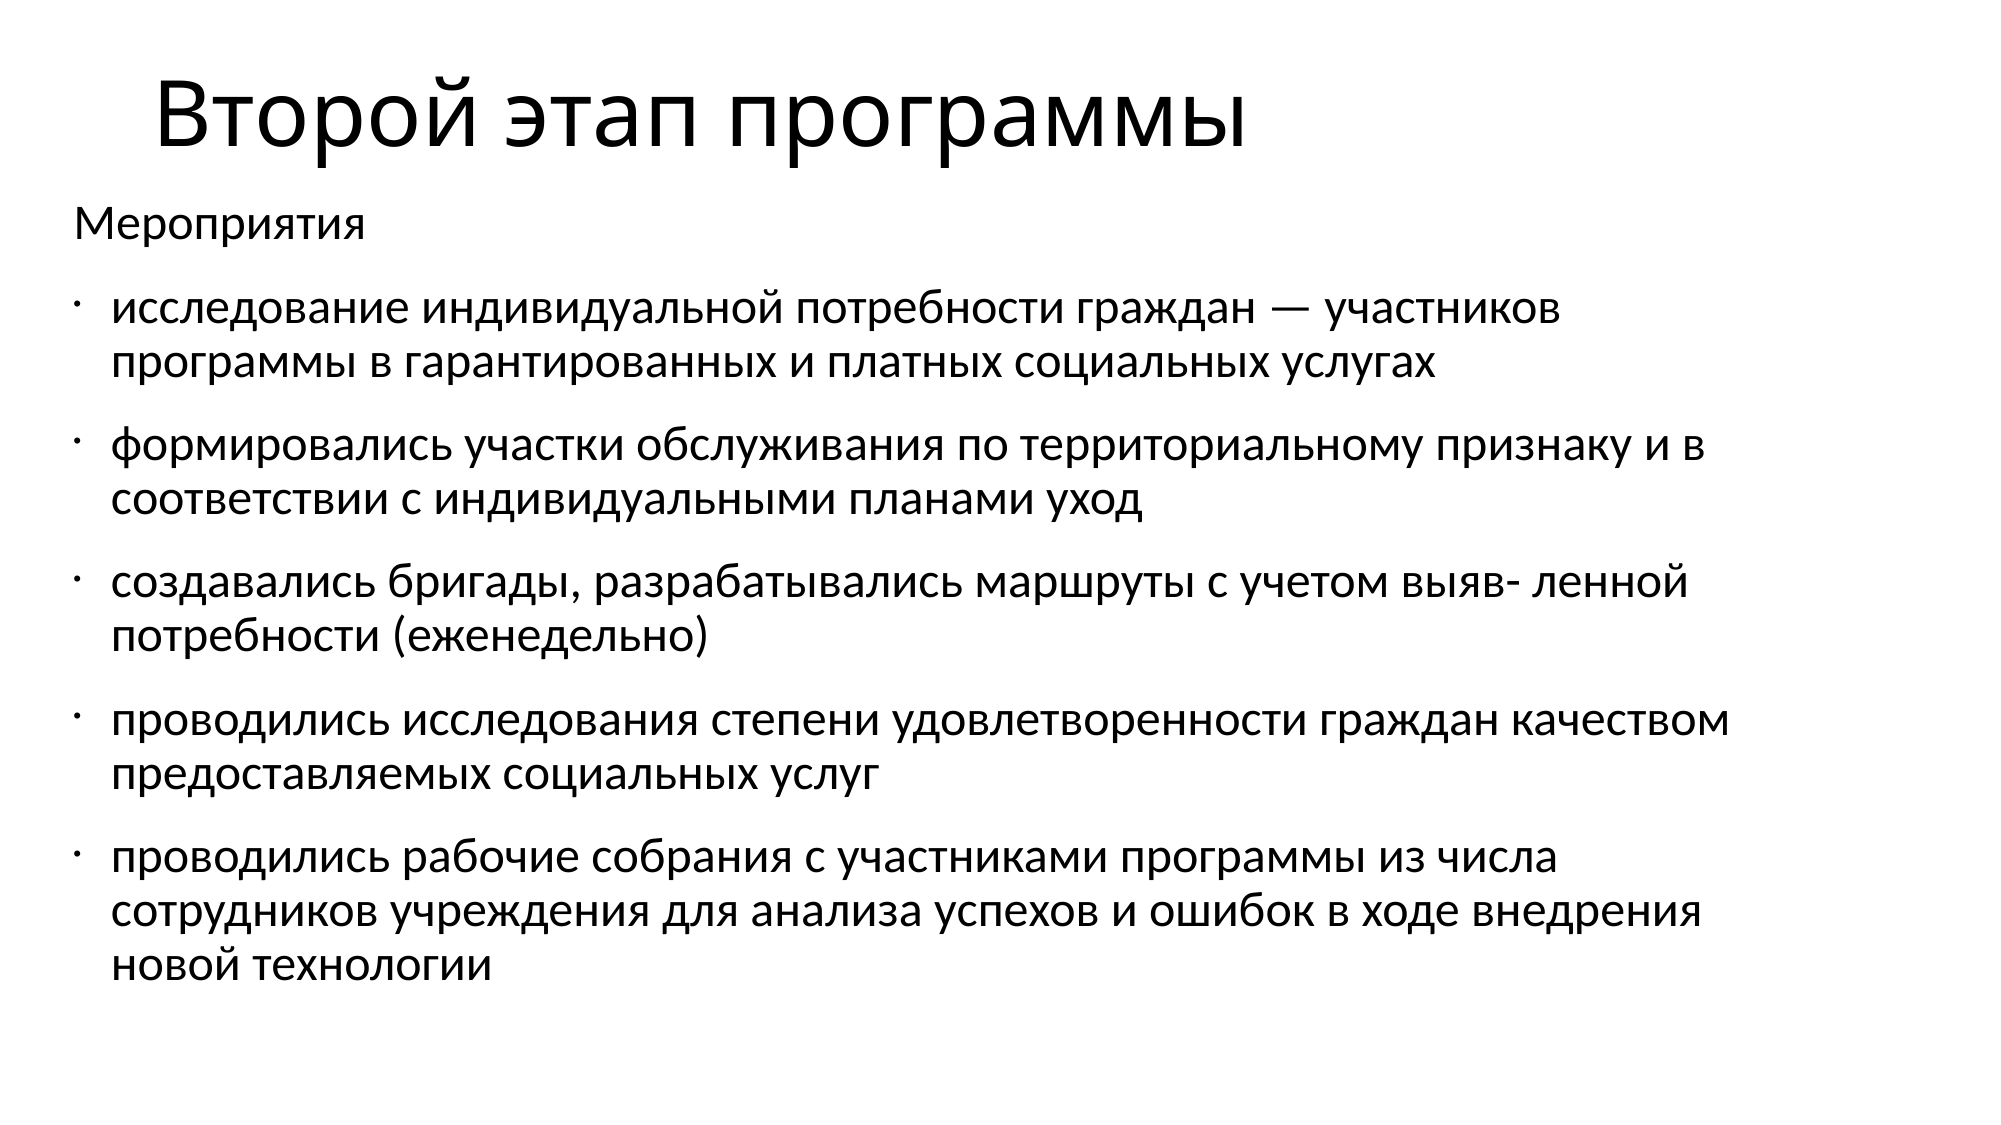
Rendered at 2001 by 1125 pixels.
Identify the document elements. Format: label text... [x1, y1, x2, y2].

list Мероприятия исследование индивидуальной потребности граждан — участников программы в гарантированных и платных социальных услугах формировались участки обслуживания по территориальному признаку и в соответствии с индивидуальными планами уход создавались бригады, разрабатывались маршруты с учетом выяв- ленной потребности (еженедельно) проводились исследования степени удовлетворенности граждан качеством предоставляемых социальных услуг проводились рабочие собрания с участниками программы из числа сотрудников учреждения для анализа успехов и ошибок в ходе внедрения новой технологии [58, 188, 1784, 903]
title Второй этап программы [137, 59, 1863, 278]
